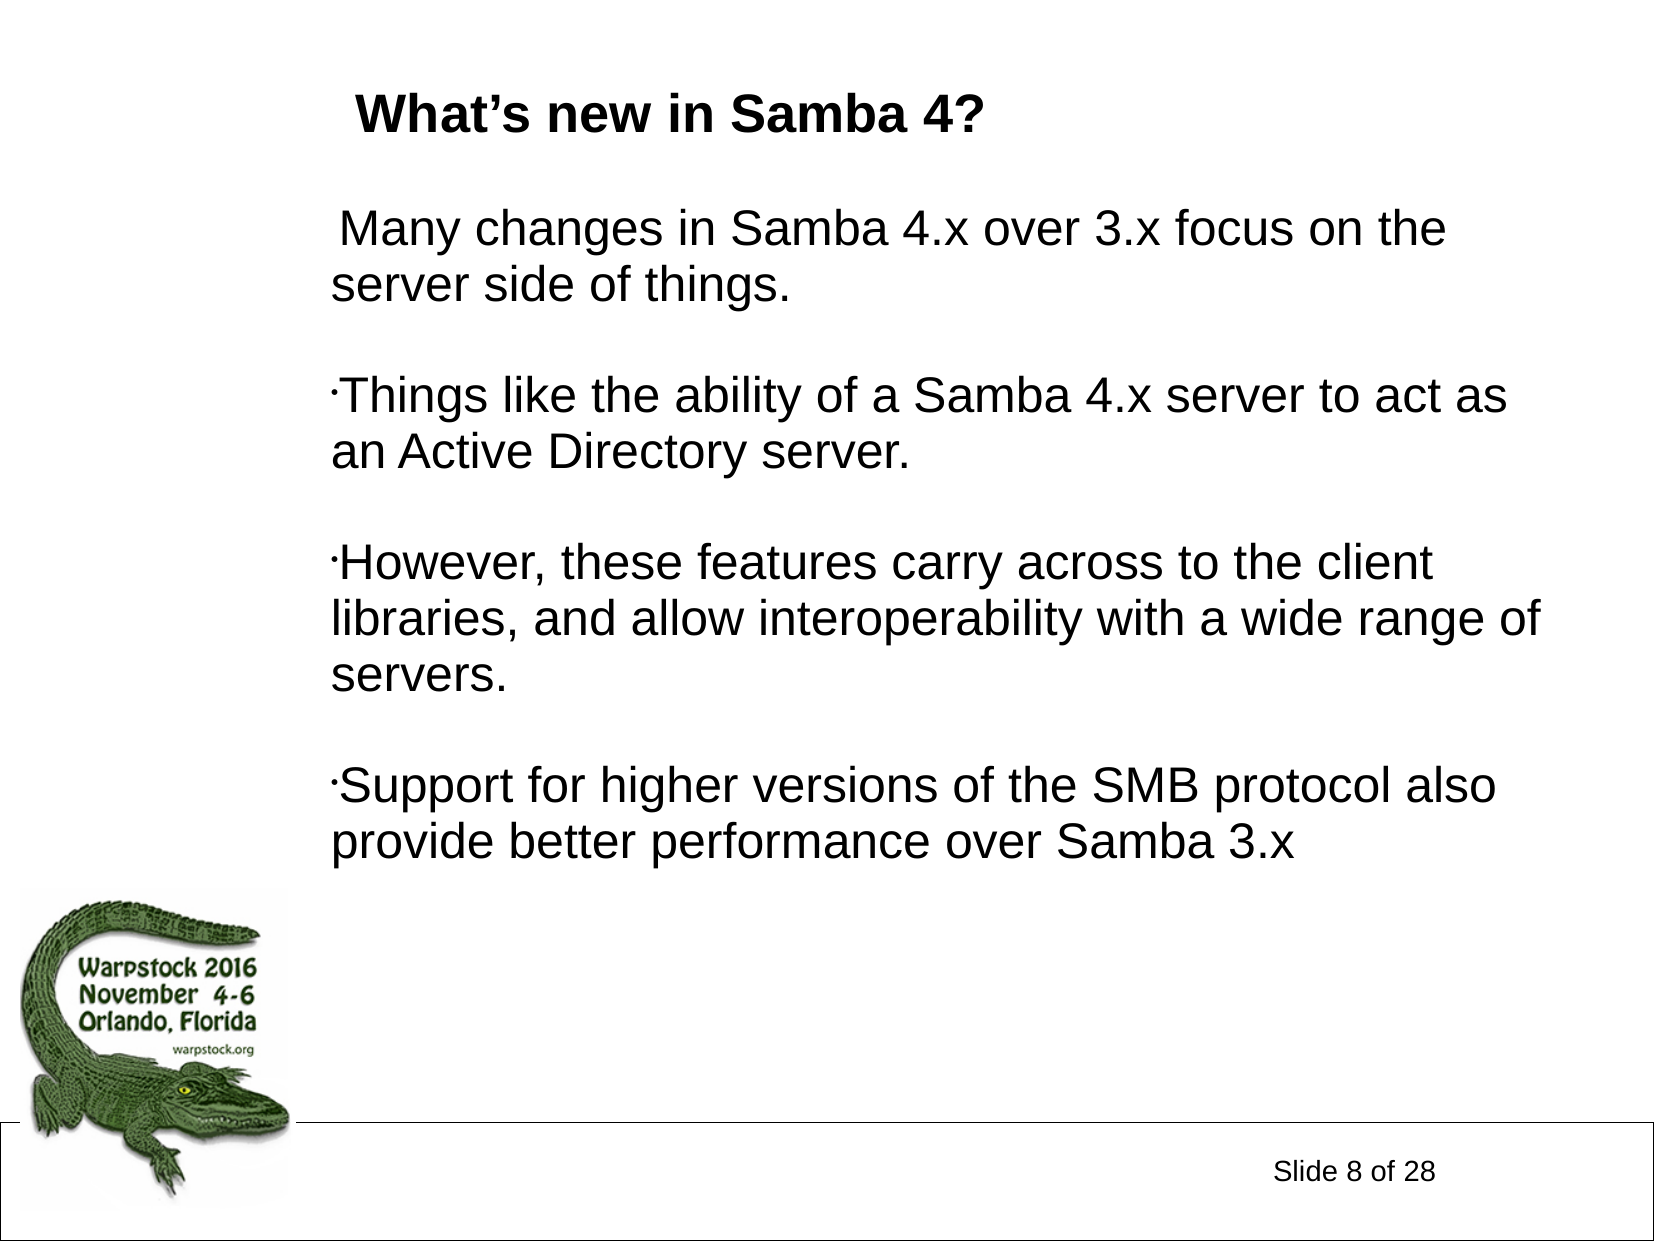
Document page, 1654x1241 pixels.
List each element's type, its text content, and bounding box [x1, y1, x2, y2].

subtitle Many changes in Samba 4.x over 3.x focus on the server side of things. Things like the ability of a Samba 4.x server to act as an Active Directory server. However, these features carry across to the client libraries, and allow interoperability with a wide range of servers. Support for higher versions of the SMB protocol also provide better performance over Samba 3.x [318, 200, 1565, 1004]
picture [20, 888, 296, 1211]
title What’s new in Samba 4? [324, 49, 1571, 178]
